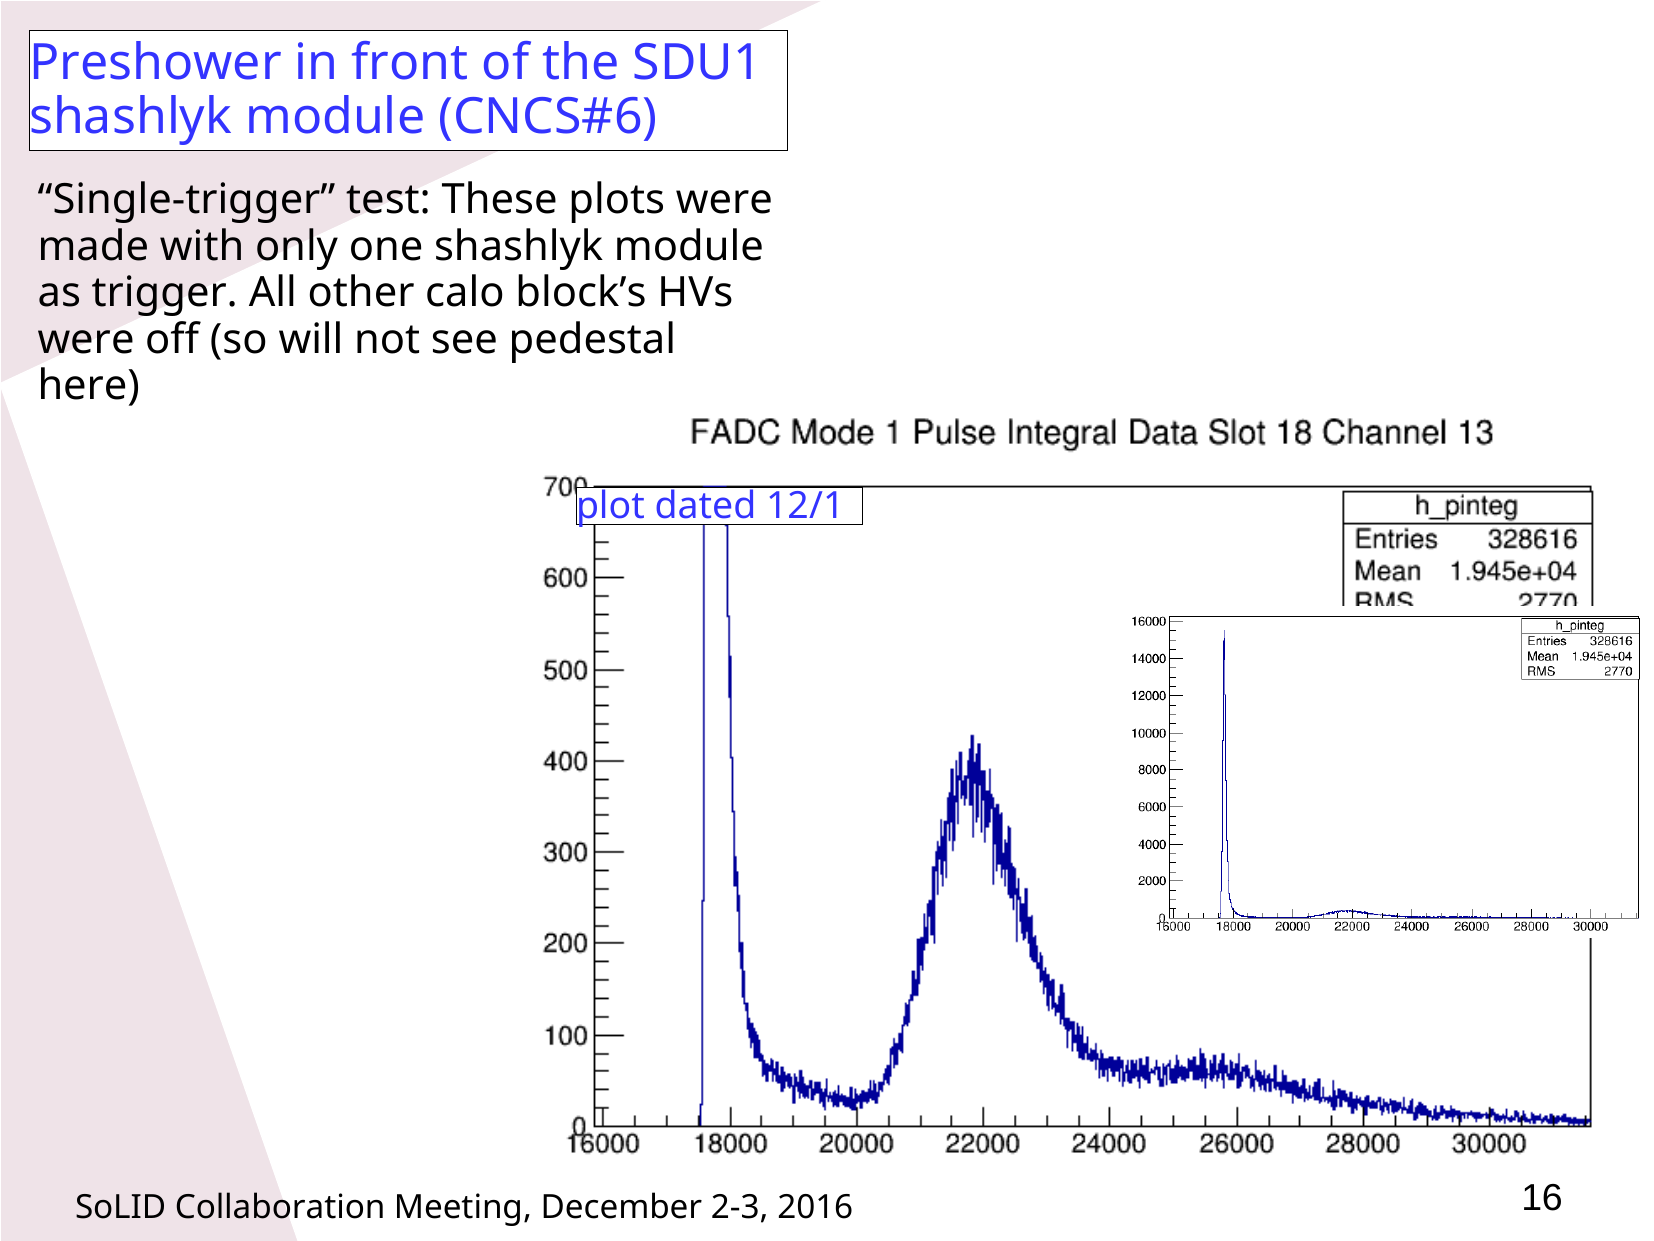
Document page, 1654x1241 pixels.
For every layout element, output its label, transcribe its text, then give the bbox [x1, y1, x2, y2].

text_box plot dated 12/1 [576, 487, 863, 525]
text_box “Single-trigger” test: These plots were made with only one shashlyk module as trigger. All other calo block’s HVs were off (so will not see pedestal here) [37, 176, 788, 413]
picture [525, 412, 1644, 1168]
text_box Preshower in front of the SDU1 shashlyk module (CNCS#6) [29, 30, 788, 151]
